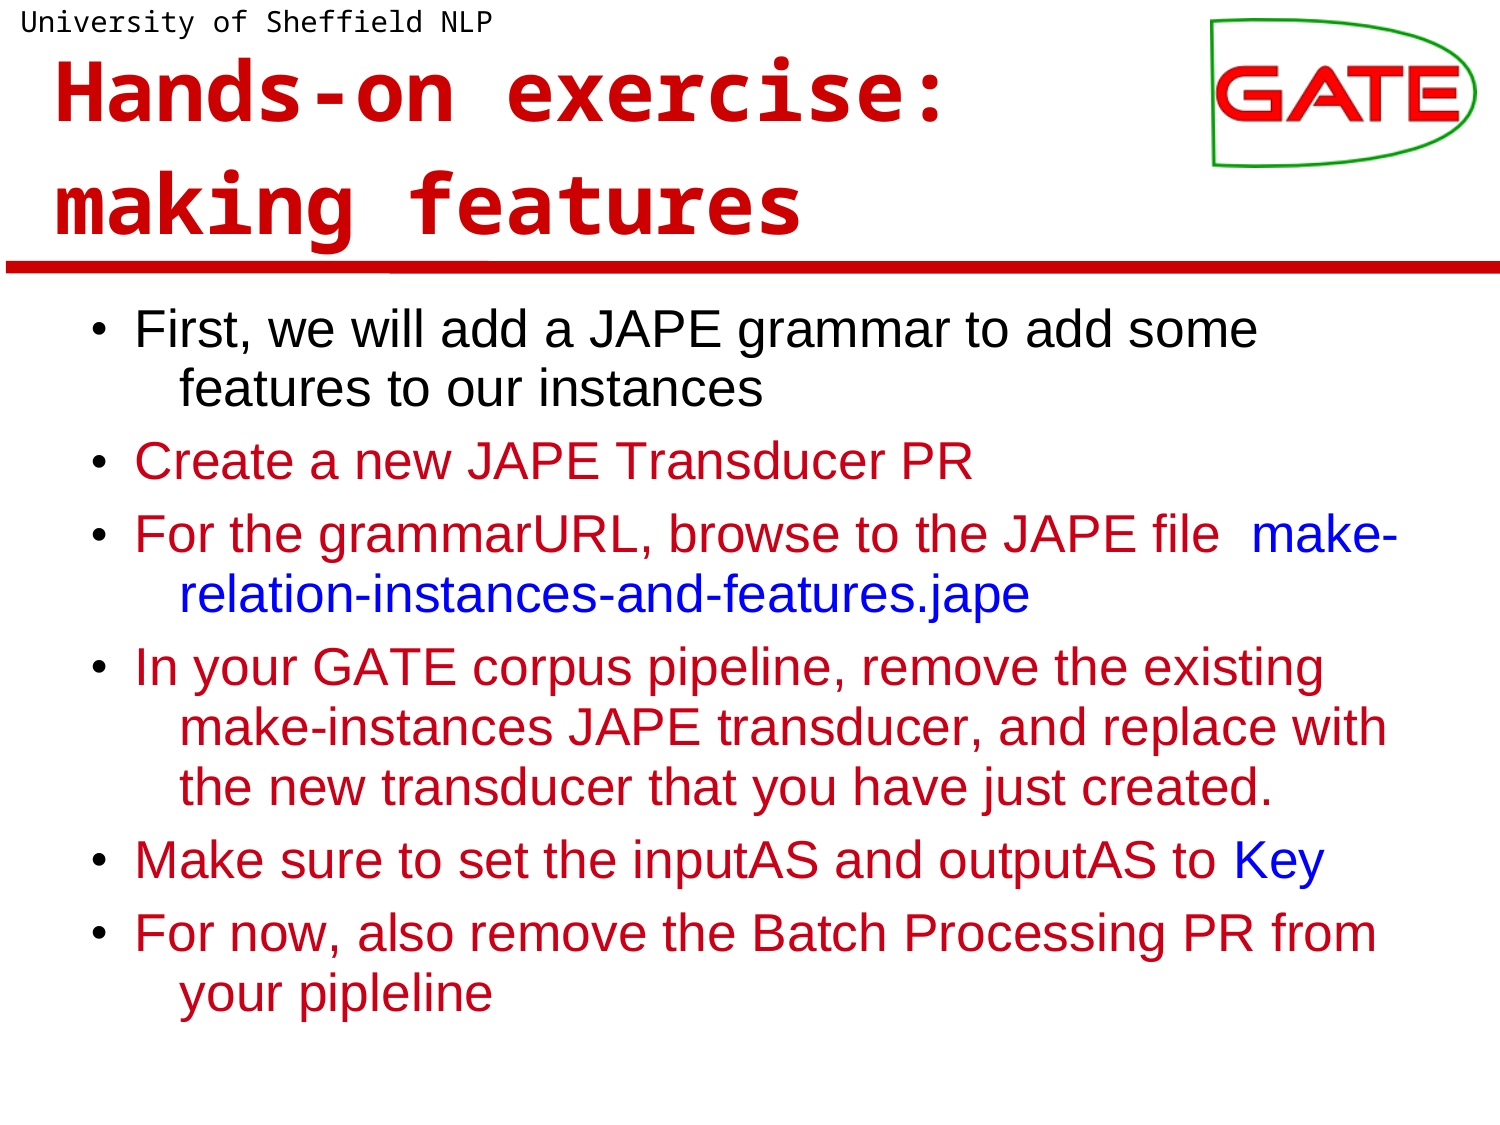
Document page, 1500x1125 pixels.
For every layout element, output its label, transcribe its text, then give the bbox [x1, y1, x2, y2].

list First, we will add a JAPE grammar to add some features to our instances Create a new JAPE Transducer PR For the grammarURL, browse to the JAPE file make-relation-instances-and-features.jape In your GATE corpus pipeline, remove the existing make-instances JAPE transducer, and replace with the new transducer that you have just created. Make sure to set the inputAS and outputAS to Key For now, also remove the Batch Processing PR from your pipleline [74, 290, 1425, 1034]
title Hands-on exercise: making features [41, 37, 1391, 254]
picture [1210, 18, 1477, 168]
